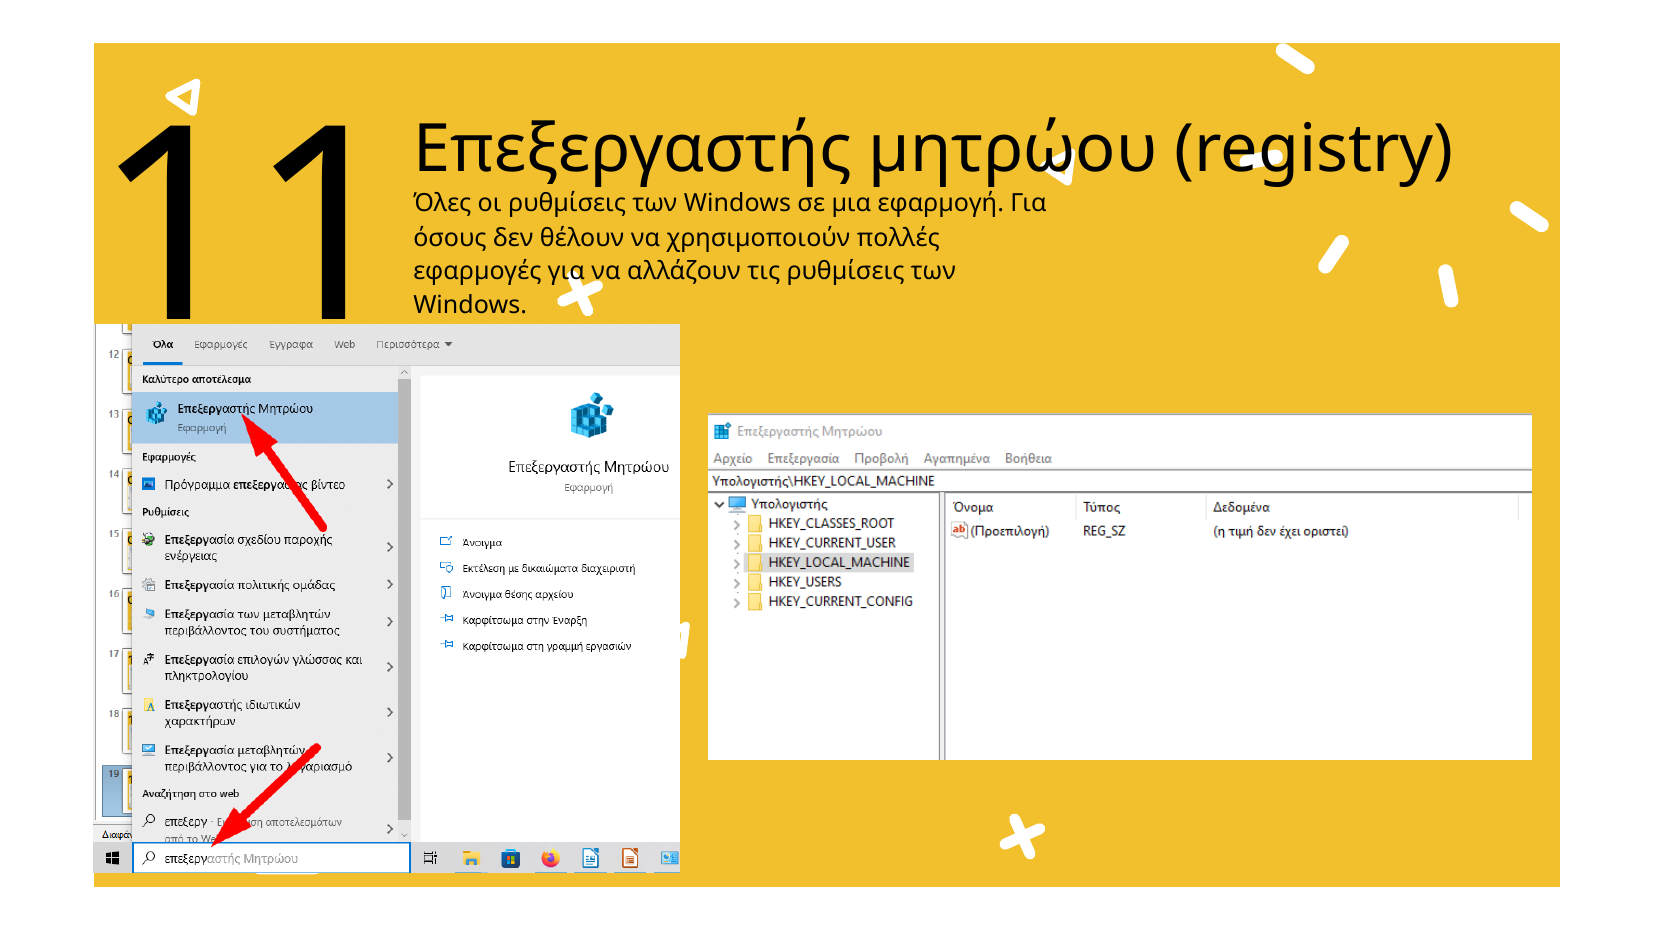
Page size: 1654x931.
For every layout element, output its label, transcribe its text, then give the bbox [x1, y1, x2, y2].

title 11 [94, 29, 440, 324]
title Επεξεργαστής μητρώου (registry) [440, 54, 1477, 236]
picture [708, 413, 1532, 760]
text_box Όλες οι ρυθμίσεις των Windows σε μια εφαρμογή. Για όσους δεν θέλουν να χρησιμοποιούν πολλές εφαρμογές για να αλλάζουν τις ρυθμίσεις των Windows. [440, 185, 1074, 322]
picture [93, 324, 680, 873]
